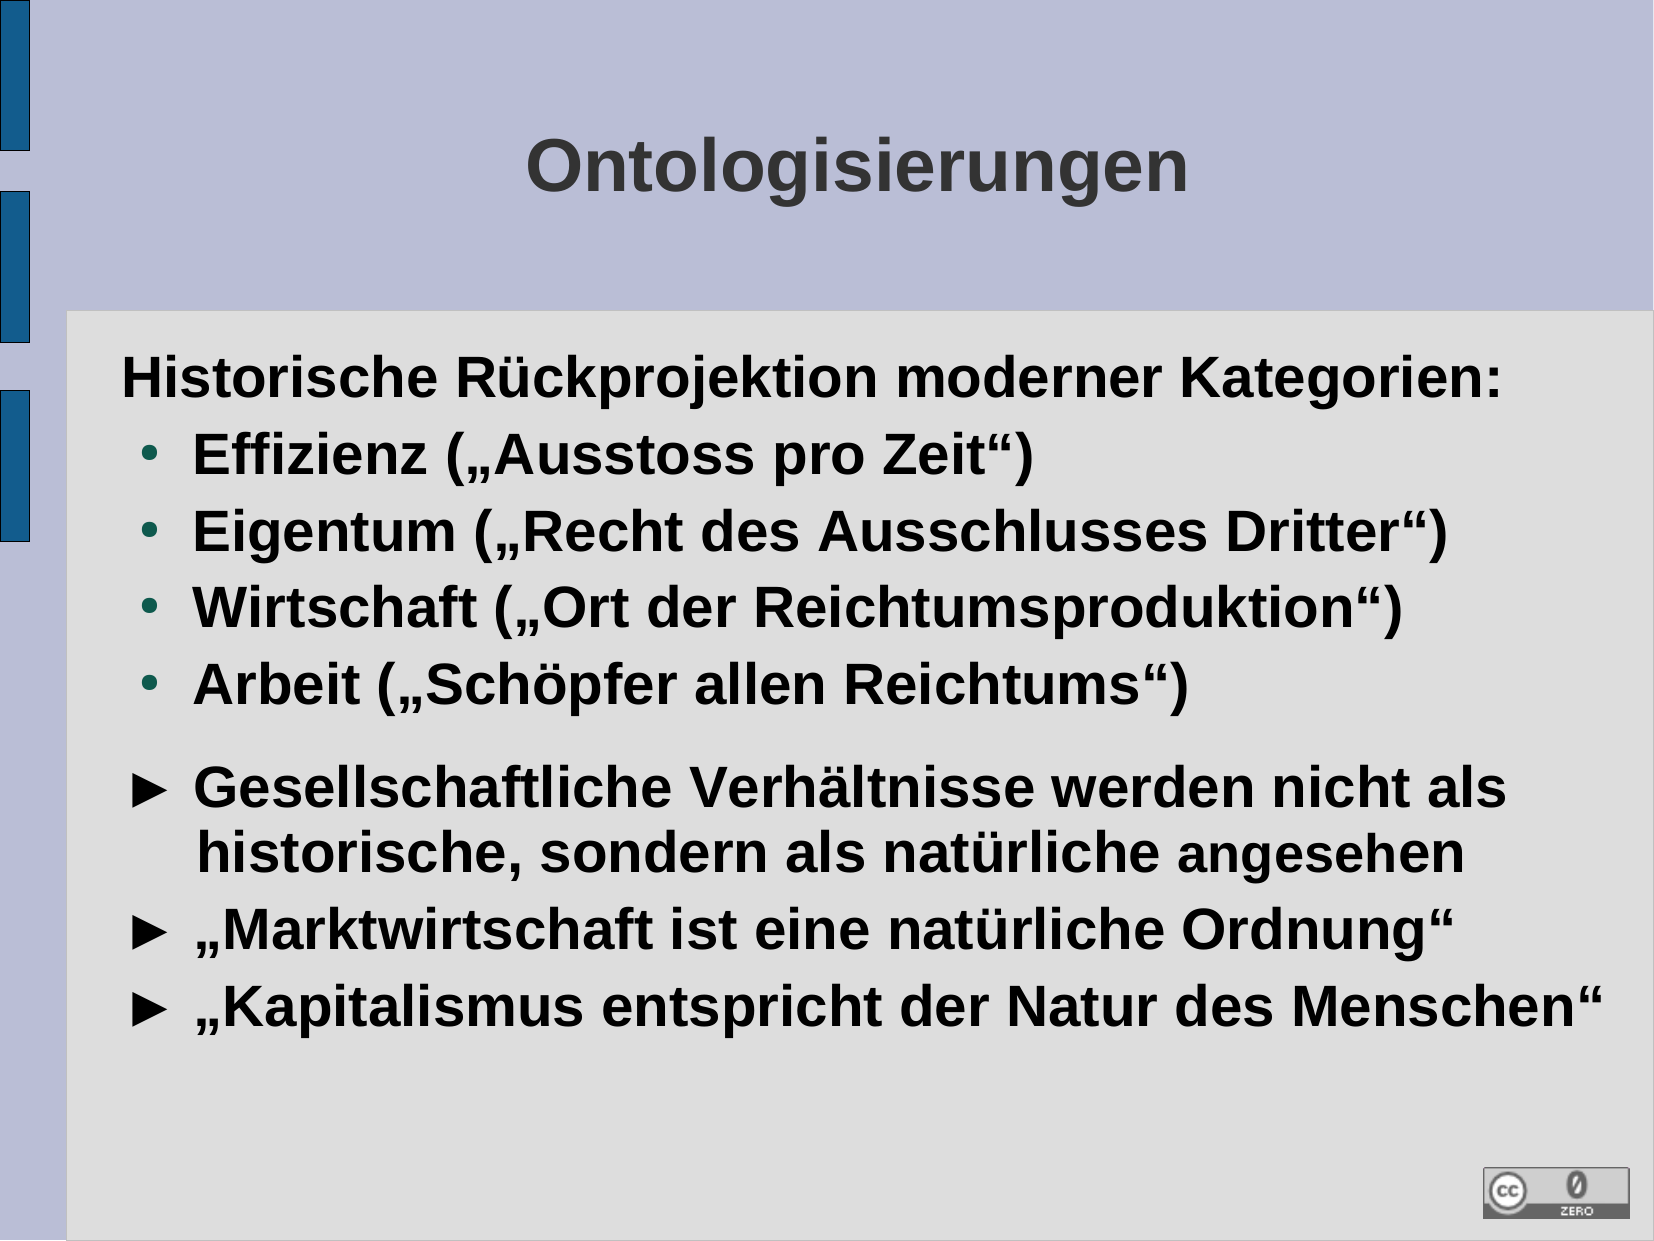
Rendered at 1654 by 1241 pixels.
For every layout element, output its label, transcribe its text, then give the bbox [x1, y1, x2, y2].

picture [1483, 1167, 1630, 1219]
title Ontologisierungen [121, 61, 1595, 269]
list Historische Rückprojektion moderner Kategorien: Effizienz („Ausstoss pro Zeit“) Eigentum („Recht des Ausschlusses Dritter“) Wirtschaft („Ort der Reichtumsproduktion“) Arbeit („Schöpfer allen Reichtums“) ► Gesellschaftliche Verhältnisse werden nicht als historische, sondern als natürliche angesehen ► „Marktwirtschaft ist eine natürliche Ordnung“ ► „Kapitalismus entspricht der Natur des Menschen“ [121, 344, 1625, 1152]
